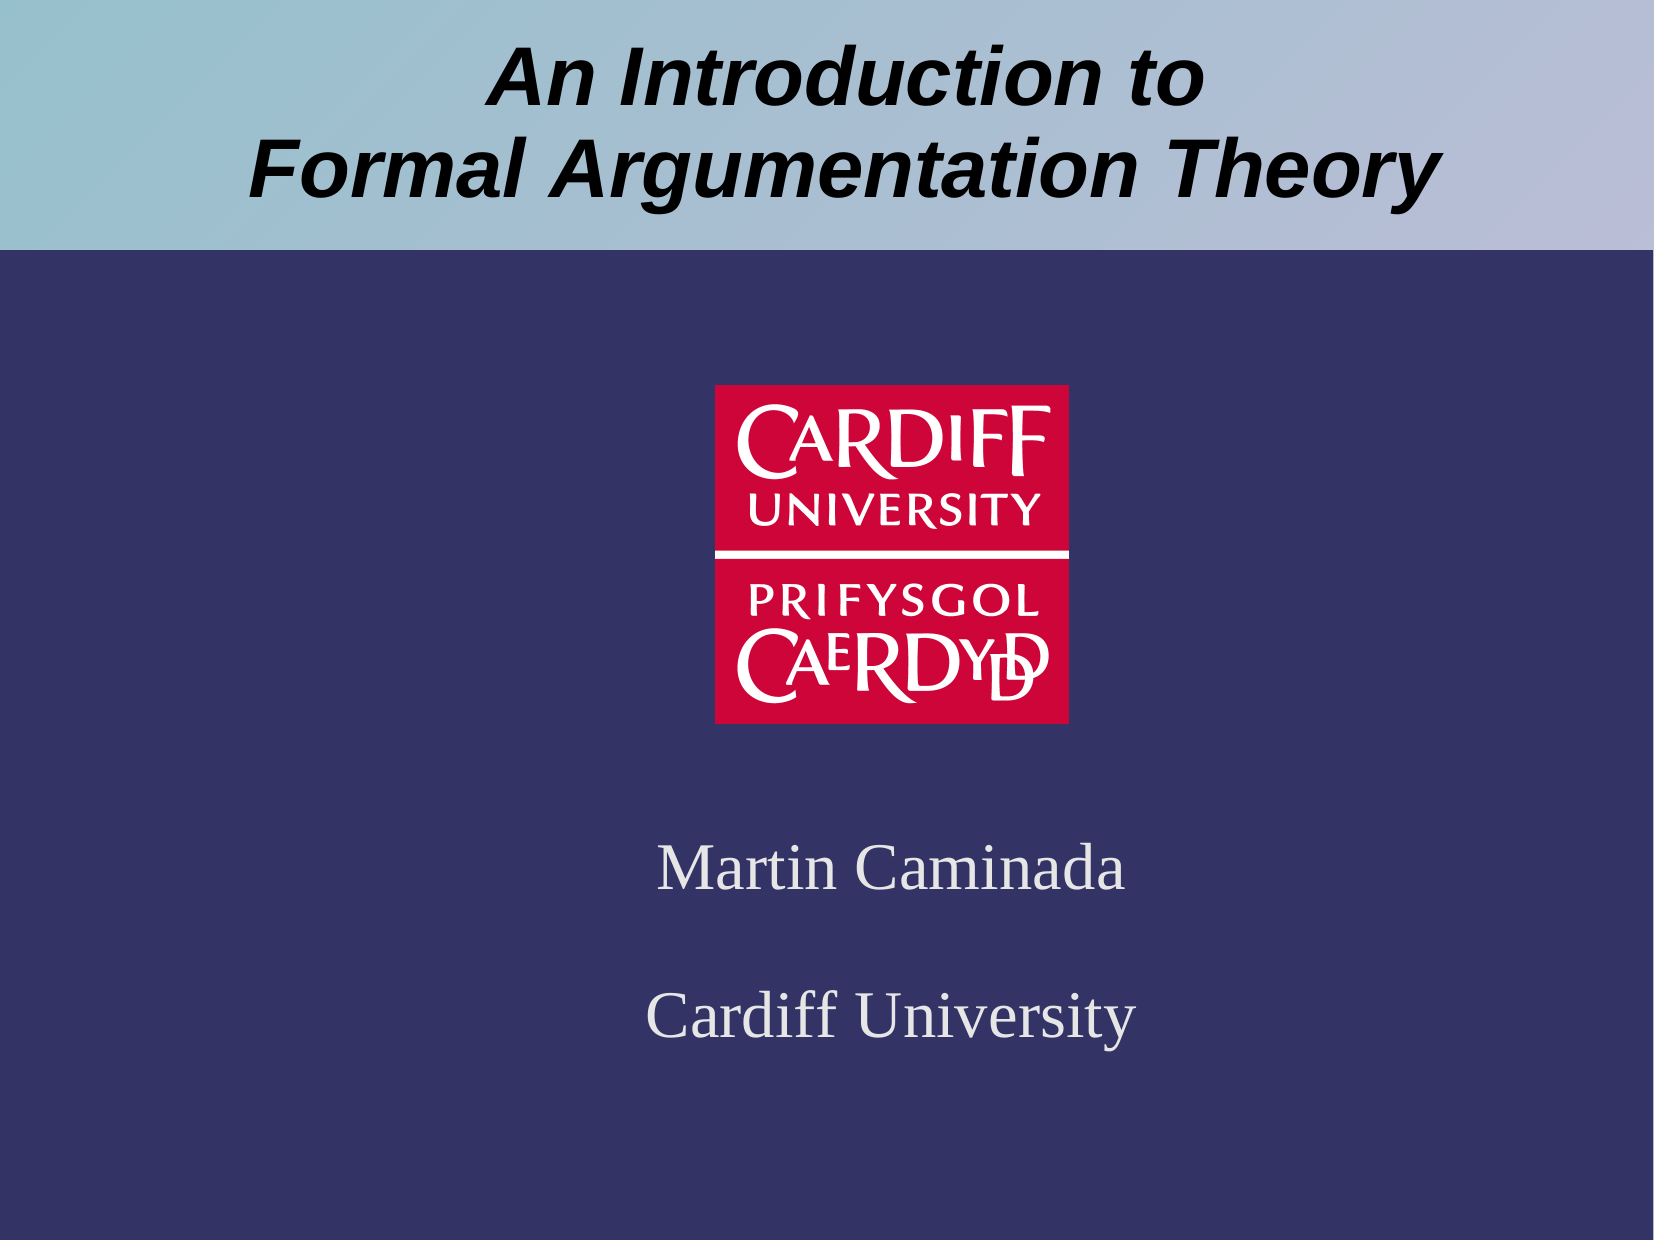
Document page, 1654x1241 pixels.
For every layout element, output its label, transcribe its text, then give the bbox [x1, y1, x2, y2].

title An Introduction to Formal Argumentation Theory [121, 19, 1534, 227]
picture [715, 385, 1069, 724]
text_box Martin Caminada Cardiff University [178, 311, 1570, 1200]
